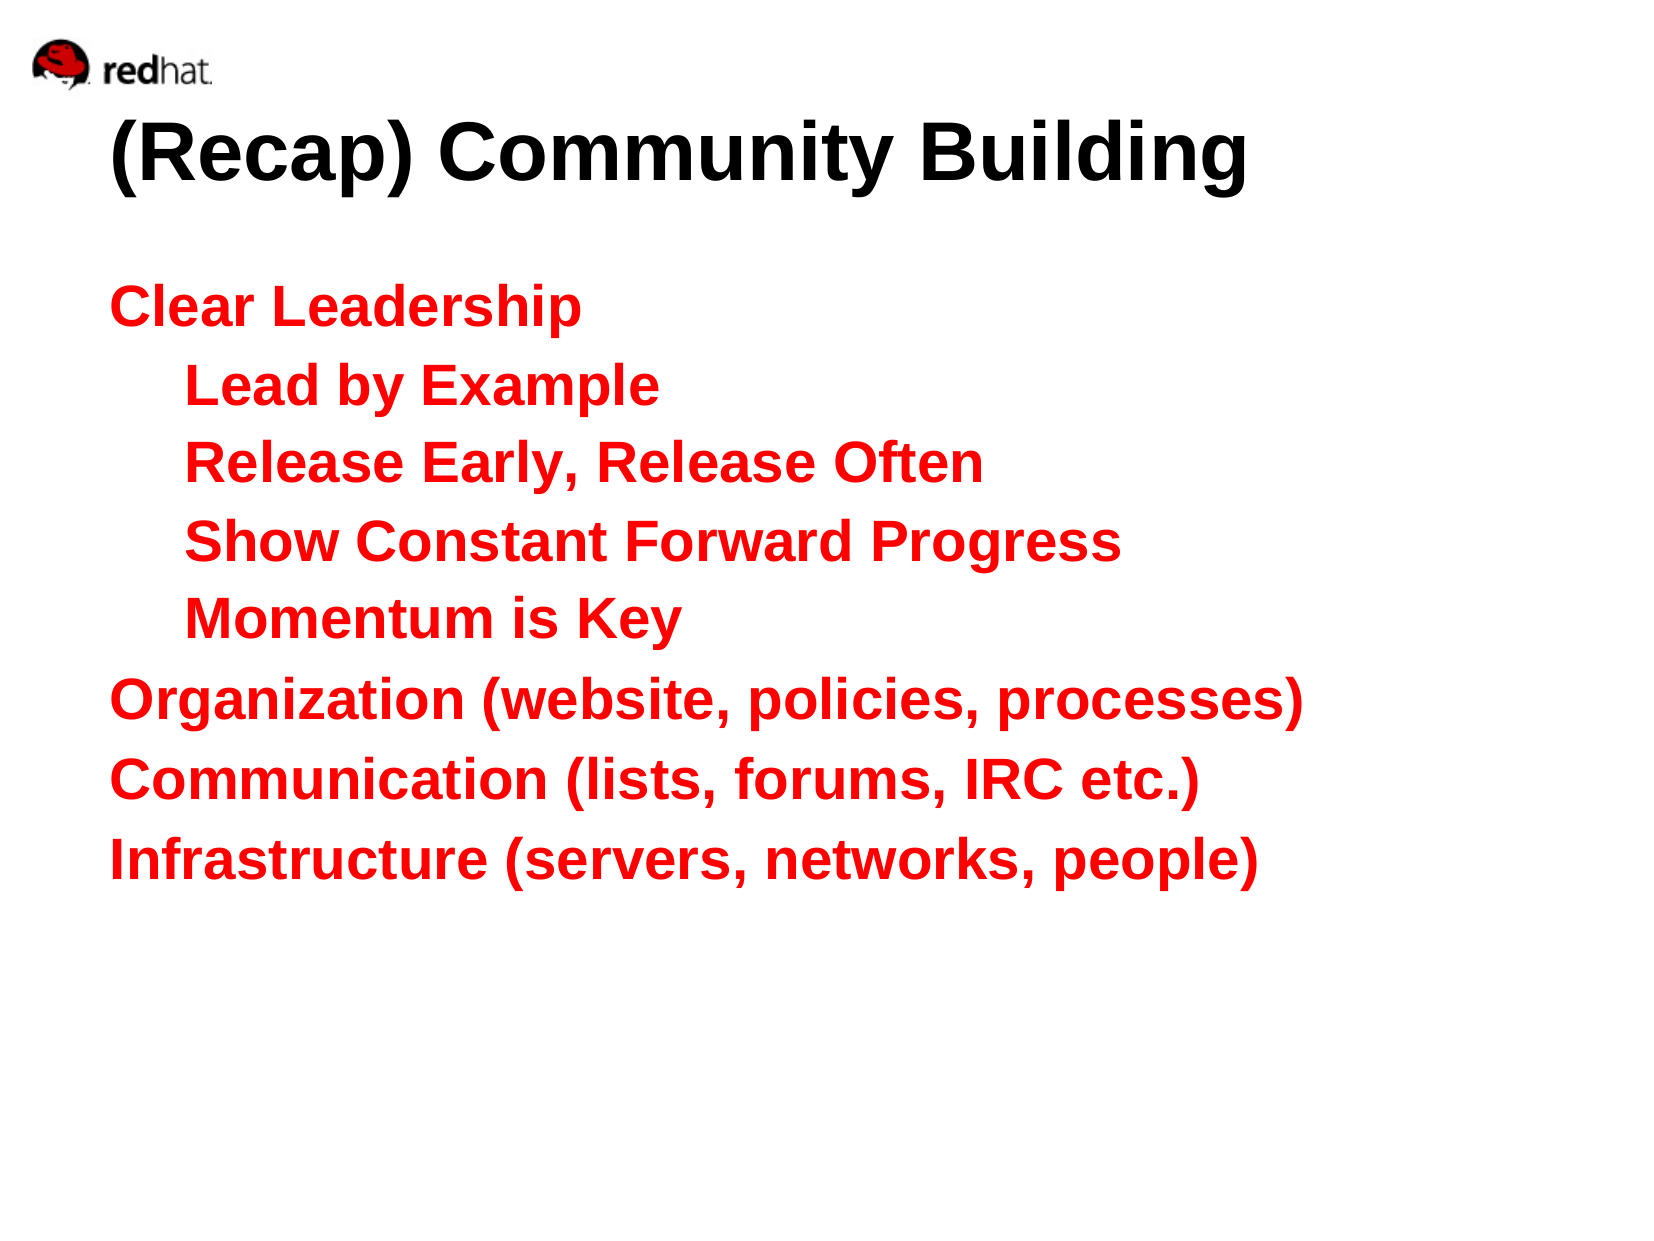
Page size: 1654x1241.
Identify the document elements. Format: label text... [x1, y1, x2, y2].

title (Recap) Community Building [109, 88, 1515, 215]
picture [31, 37, 212, 98]
list Clear Leadership Lead by Example Release Early, Release Often Show Constant Forward Progress Momentum is Key Organization (website, policies, processes) Communication (lists, forums, IRC etc.) Infrastructure (servers, networks, people) [109, 274, 1515, 1142]
